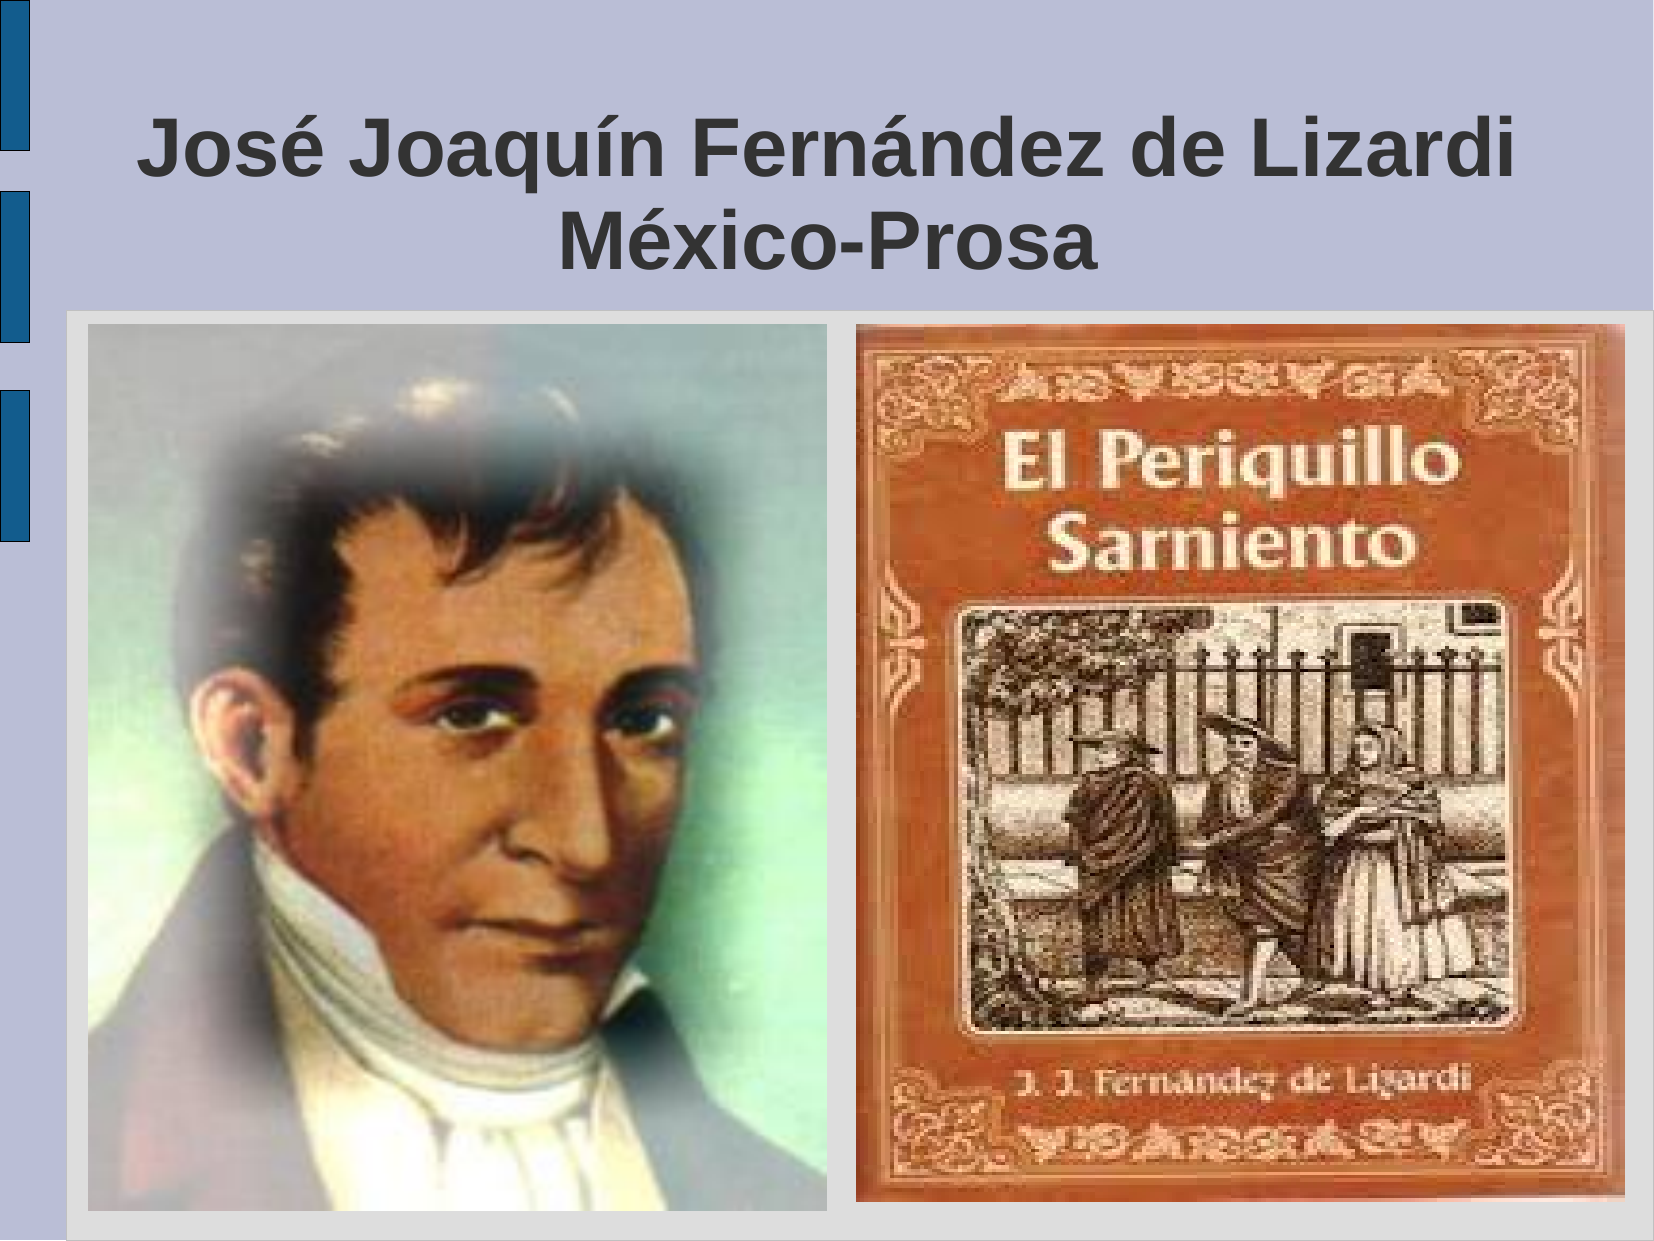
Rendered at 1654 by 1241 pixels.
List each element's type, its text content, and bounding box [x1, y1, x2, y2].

picture [856, 324, 1625, 1202]
title José Joaquín Fernández de Lizardi México-Prosa [121, 98, 1534, 291]
picture [88, 324, 827, 1211]
